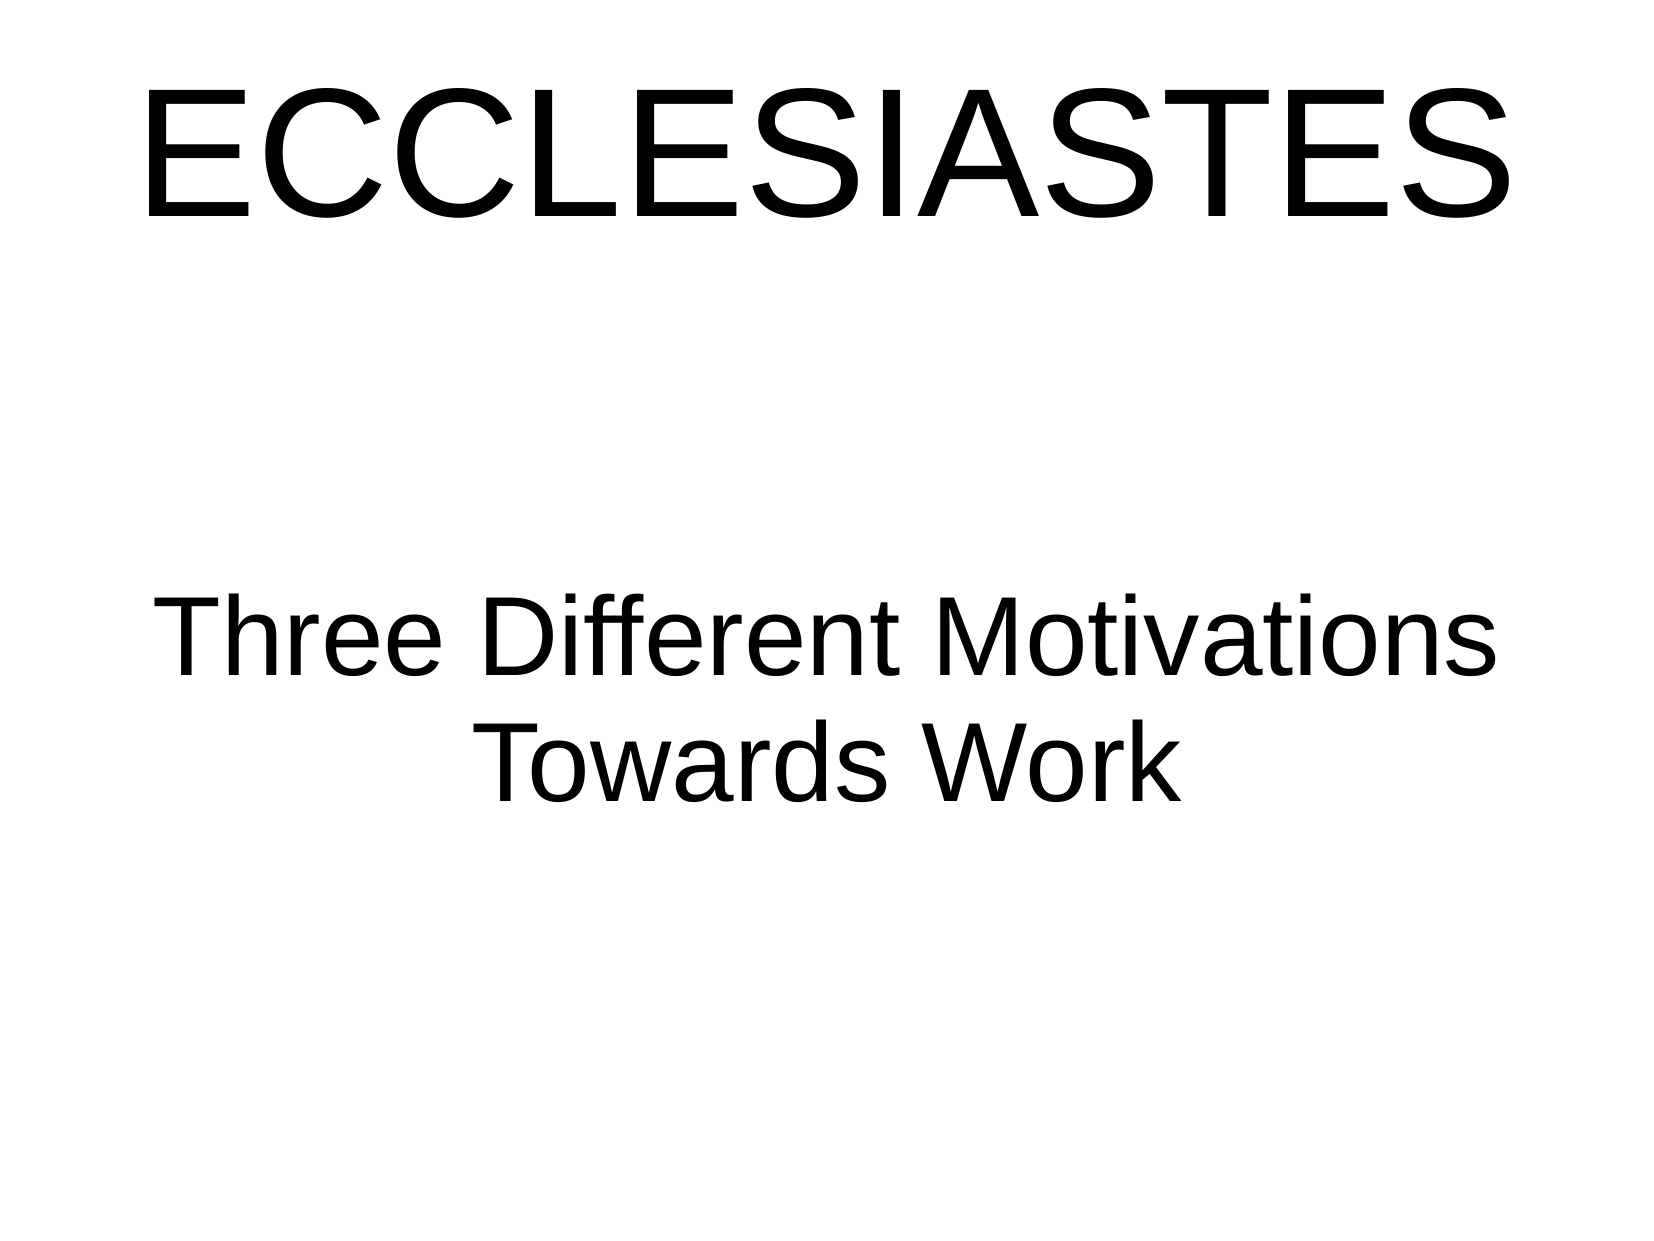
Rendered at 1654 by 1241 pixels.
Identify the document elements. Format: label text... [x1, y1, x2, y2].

title ECCLESIASTES [82, 49, 1571, 257]
subtitle Three Different Motivations Towards Work [82, 290, 1571, 1109]
